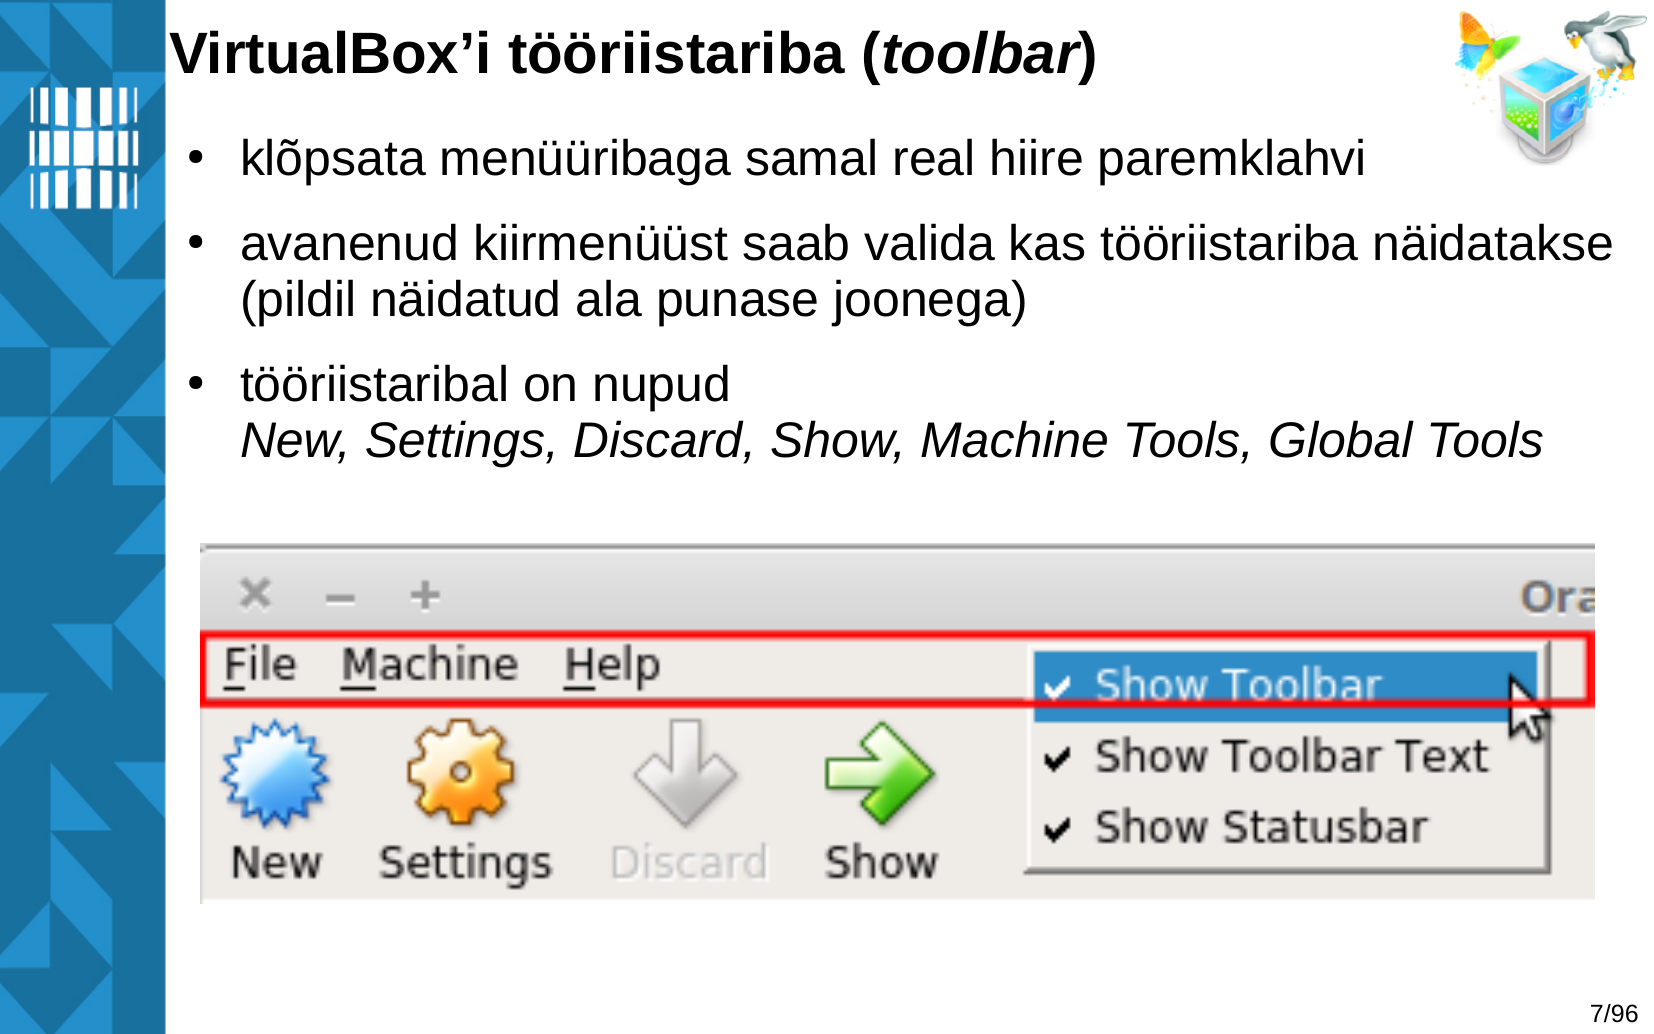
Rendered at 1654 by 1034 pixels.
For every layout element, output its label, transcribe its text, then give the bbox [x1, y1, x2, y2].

list klõpsata menüüribaga samal real hiire paremklahvi avanenud kiirmenüüst saab valida kas tööriistariba näidatakse (pildil näidatud ala punase joonega) tööriistaribal on nupud New, Settings, Discard, Show, Machine Tools, Global Tools [169, 129, 1630, 497]
picture [200, 543, 1595, 905]
picture [1452, 7, 1653, 166]
title VirtualBox’i tööriistariba (toolbar) [169, 11, 1571, 95]
